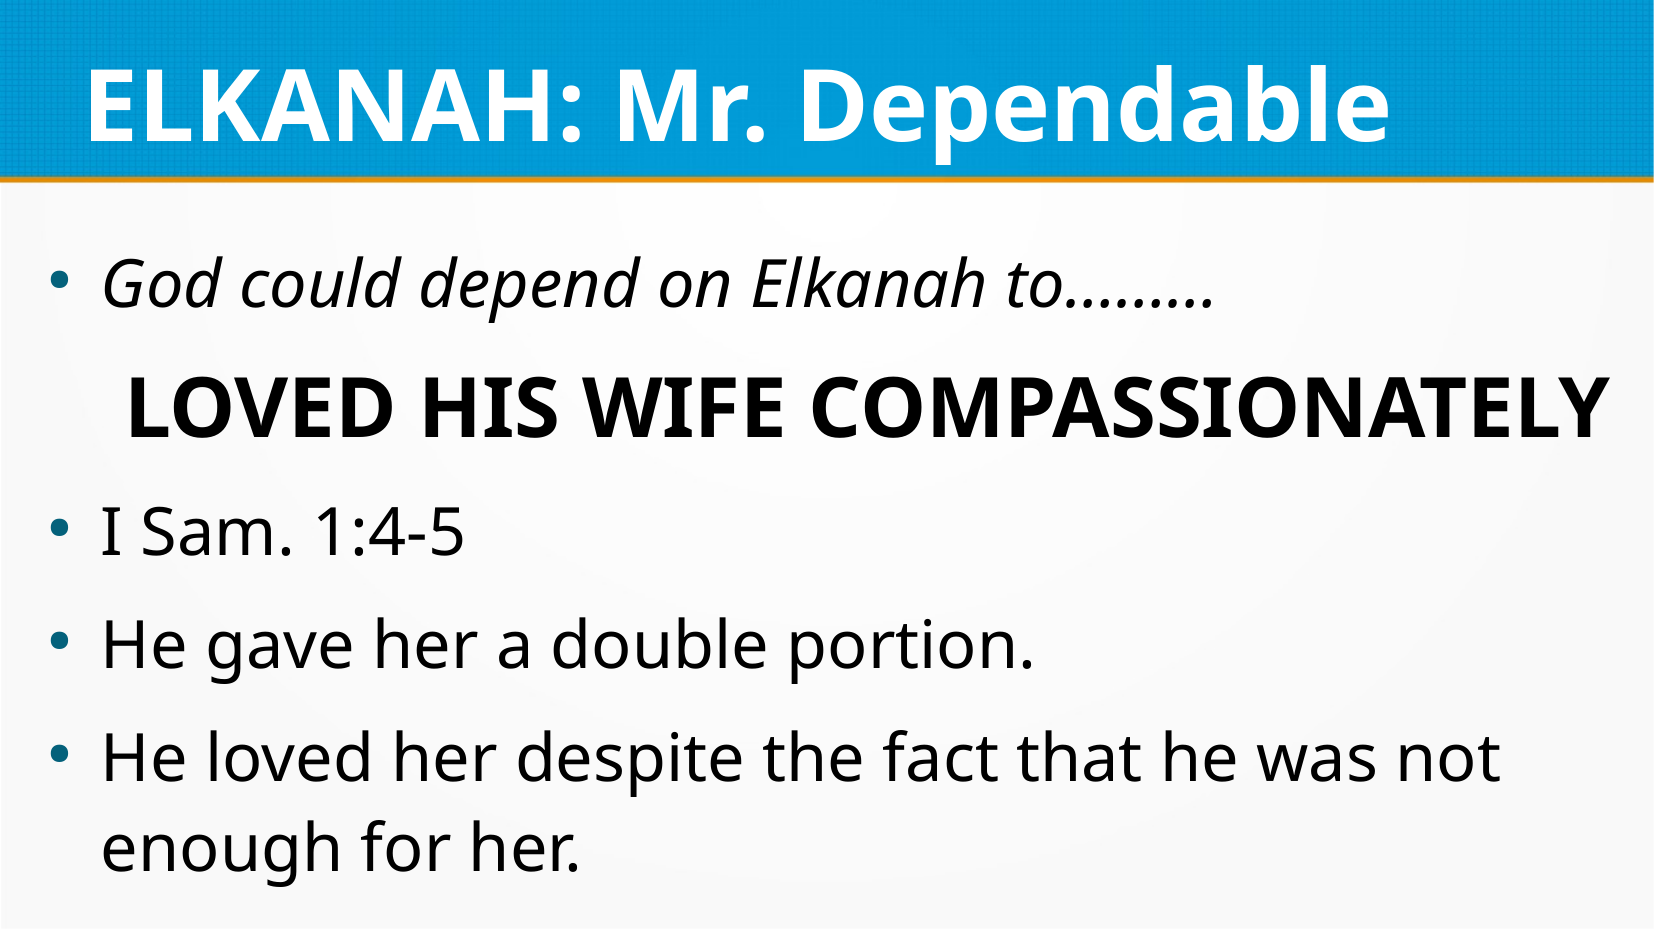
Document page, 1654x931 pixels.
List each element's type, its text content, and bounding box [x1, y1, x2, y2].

picture [0, 175, 1654, 931]
list God could depend on Elkanah to……… LOVED HIS WIFE COMPASSIONATELY I Sam. 1:4-5 He gave her a double portion. He loved her despite the fact that he was not enough for her. [30, 236, 1636, 901]
title ELKANAH: Mr. Dependable [82, 14, 1571, 171]
